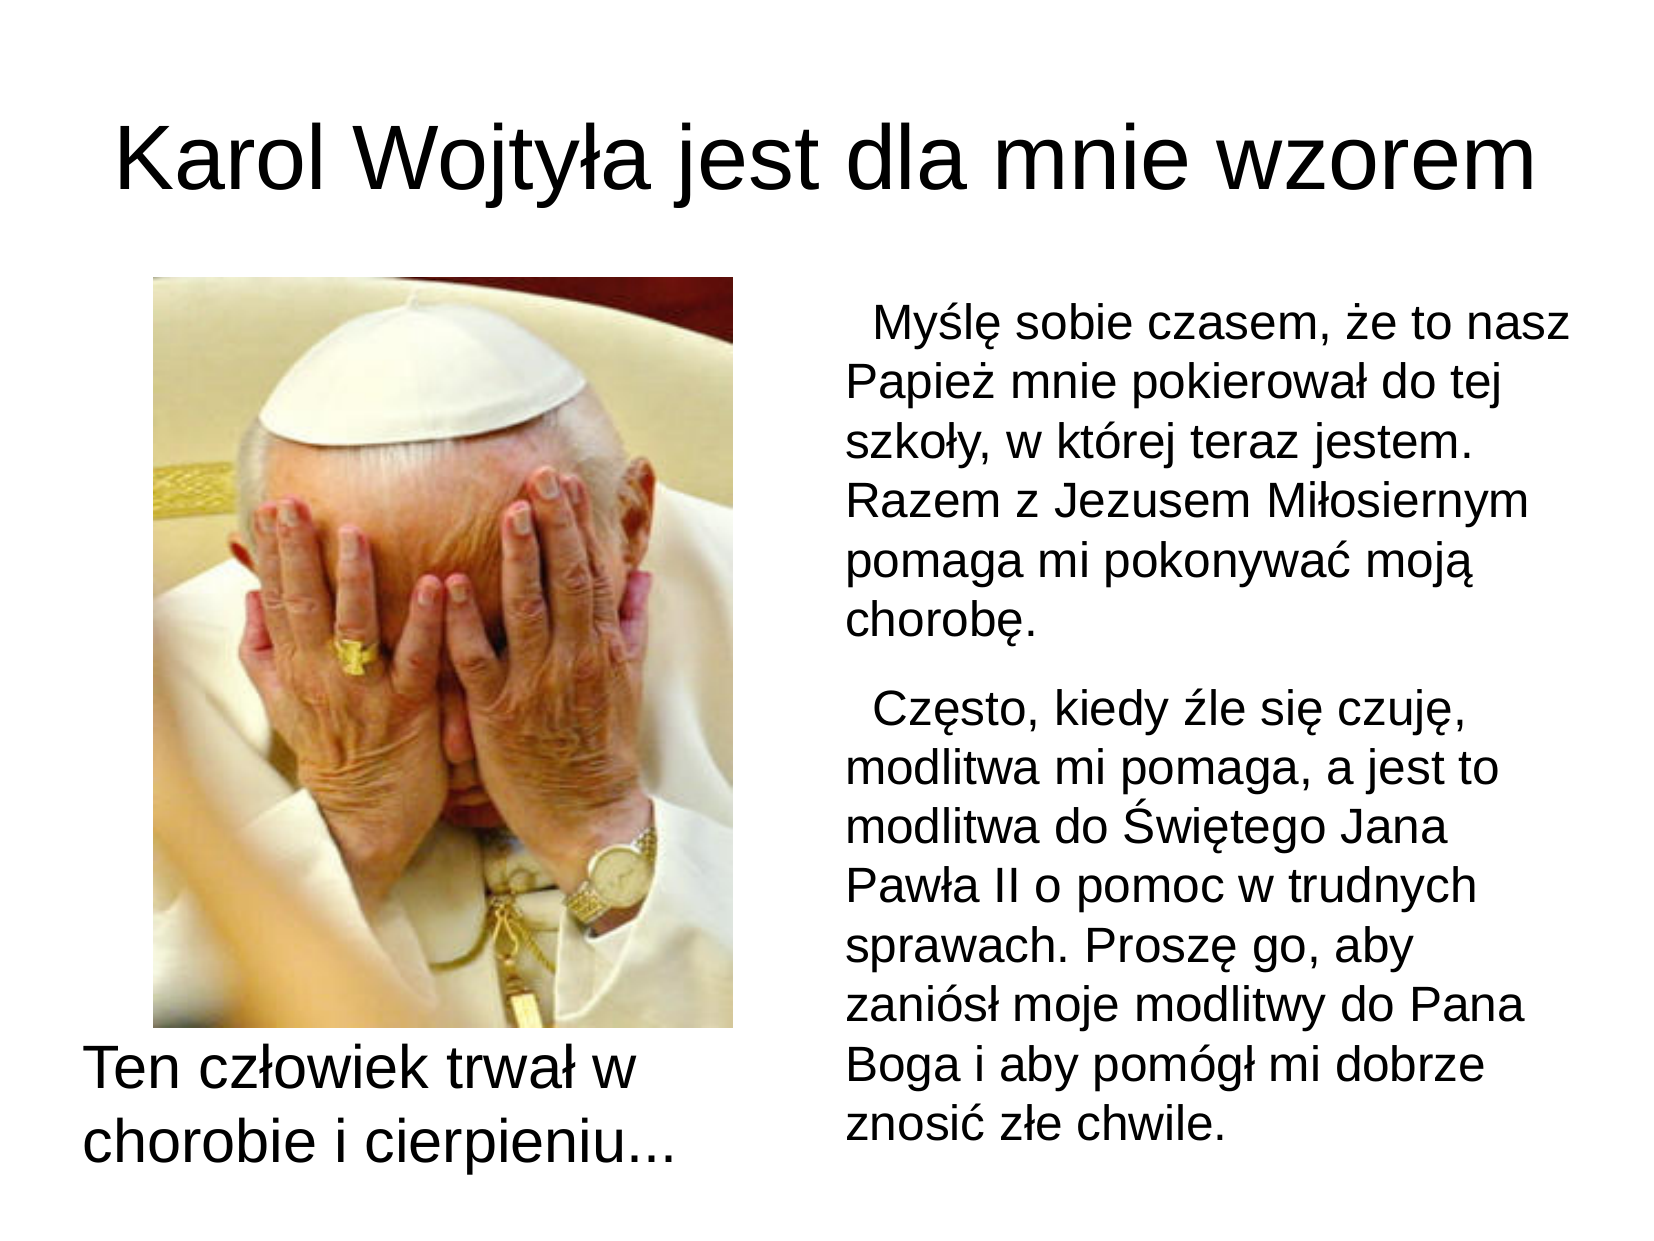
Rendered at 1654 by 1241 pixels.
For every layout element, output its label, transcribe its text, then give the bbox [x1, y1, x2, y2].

picture [153, 277, 733, 1028]
list Myślę sobie czasem, że to nasz Papież mnie pokierował do tej szkoły, w której teraz jestem. Razem z Jezusem Miłosiernym pomaga mi pokonywać moją chorobę. Często, kiedy źle się czuję, modlitwa mi pomaga, a jest to modlitwa do Świętego Jana Pawła II o pomoc w trudnych sprawach. Proszę go, aby zaniósł moje modlitwy do Pana Boga i aby pomógł mi dobrze znosić złe chwile. [845, 290, 1572, 1156]
list Ten człowiek trwał w chorobie i cierpieniu... [82, 1027, 809, 1177]
title Karol Wojtyła jest dla mnie wzorem [82, 49, 1571, 257]
